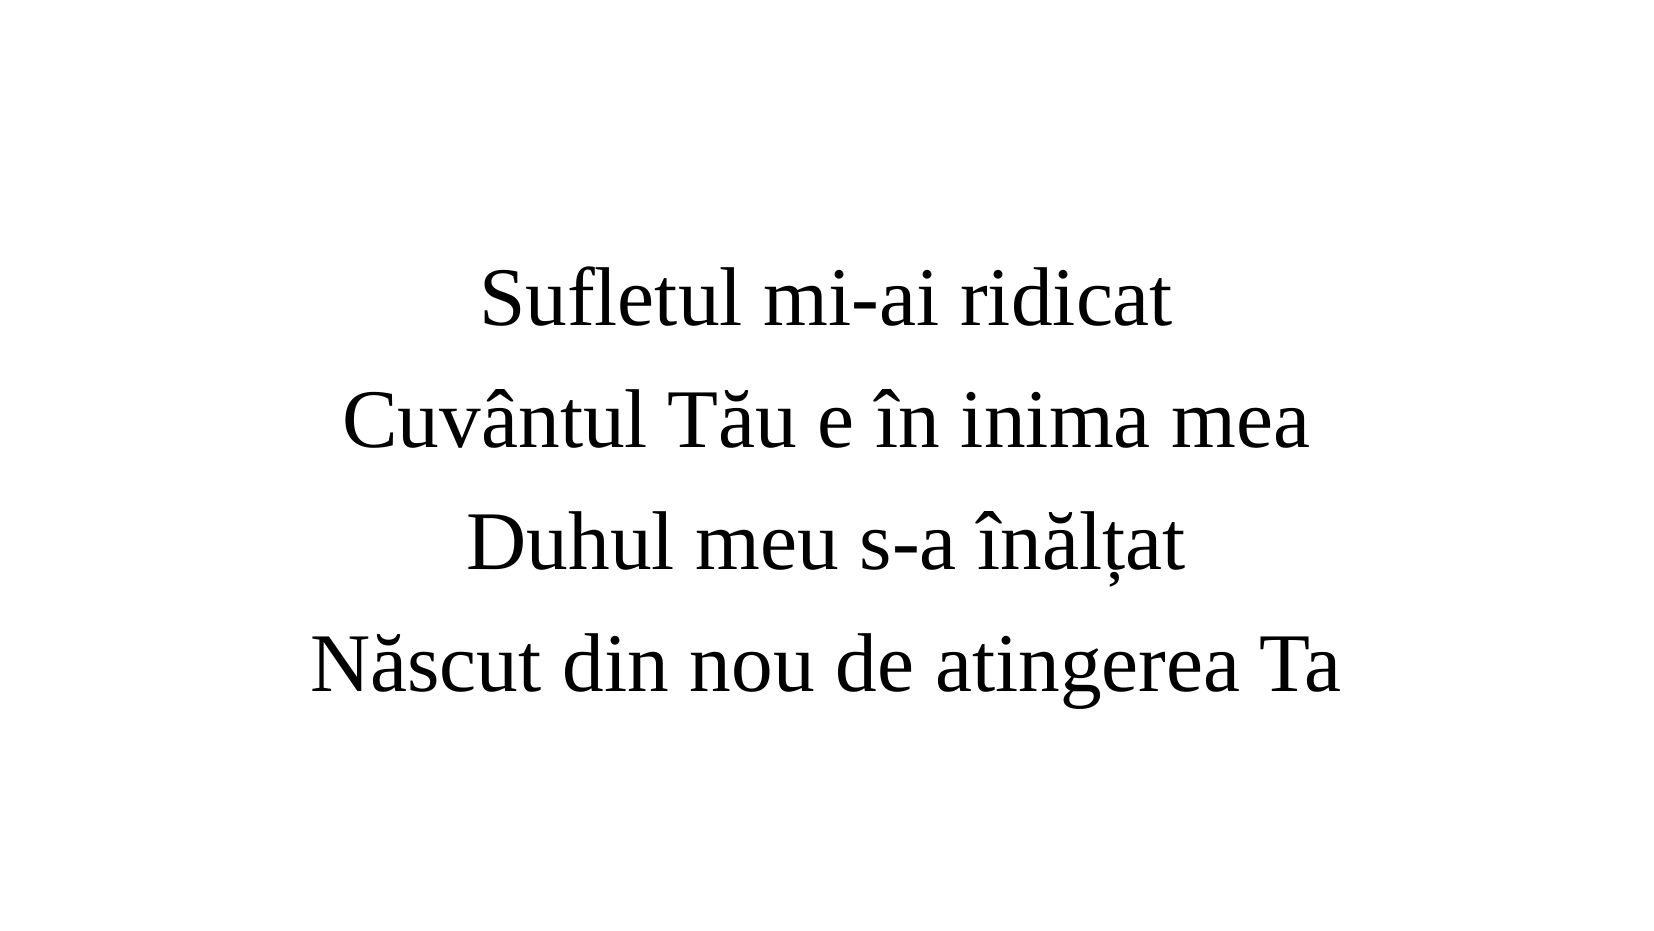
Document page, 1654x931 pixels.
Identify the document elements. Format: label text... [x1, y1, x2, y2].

subtitle Sufletul mi-ai ridicat Cuvântul Tău e în inima mea Duhul meu s-a înălțat Născut din nou de atingerea Ta [165, 238, 1489, 713]
